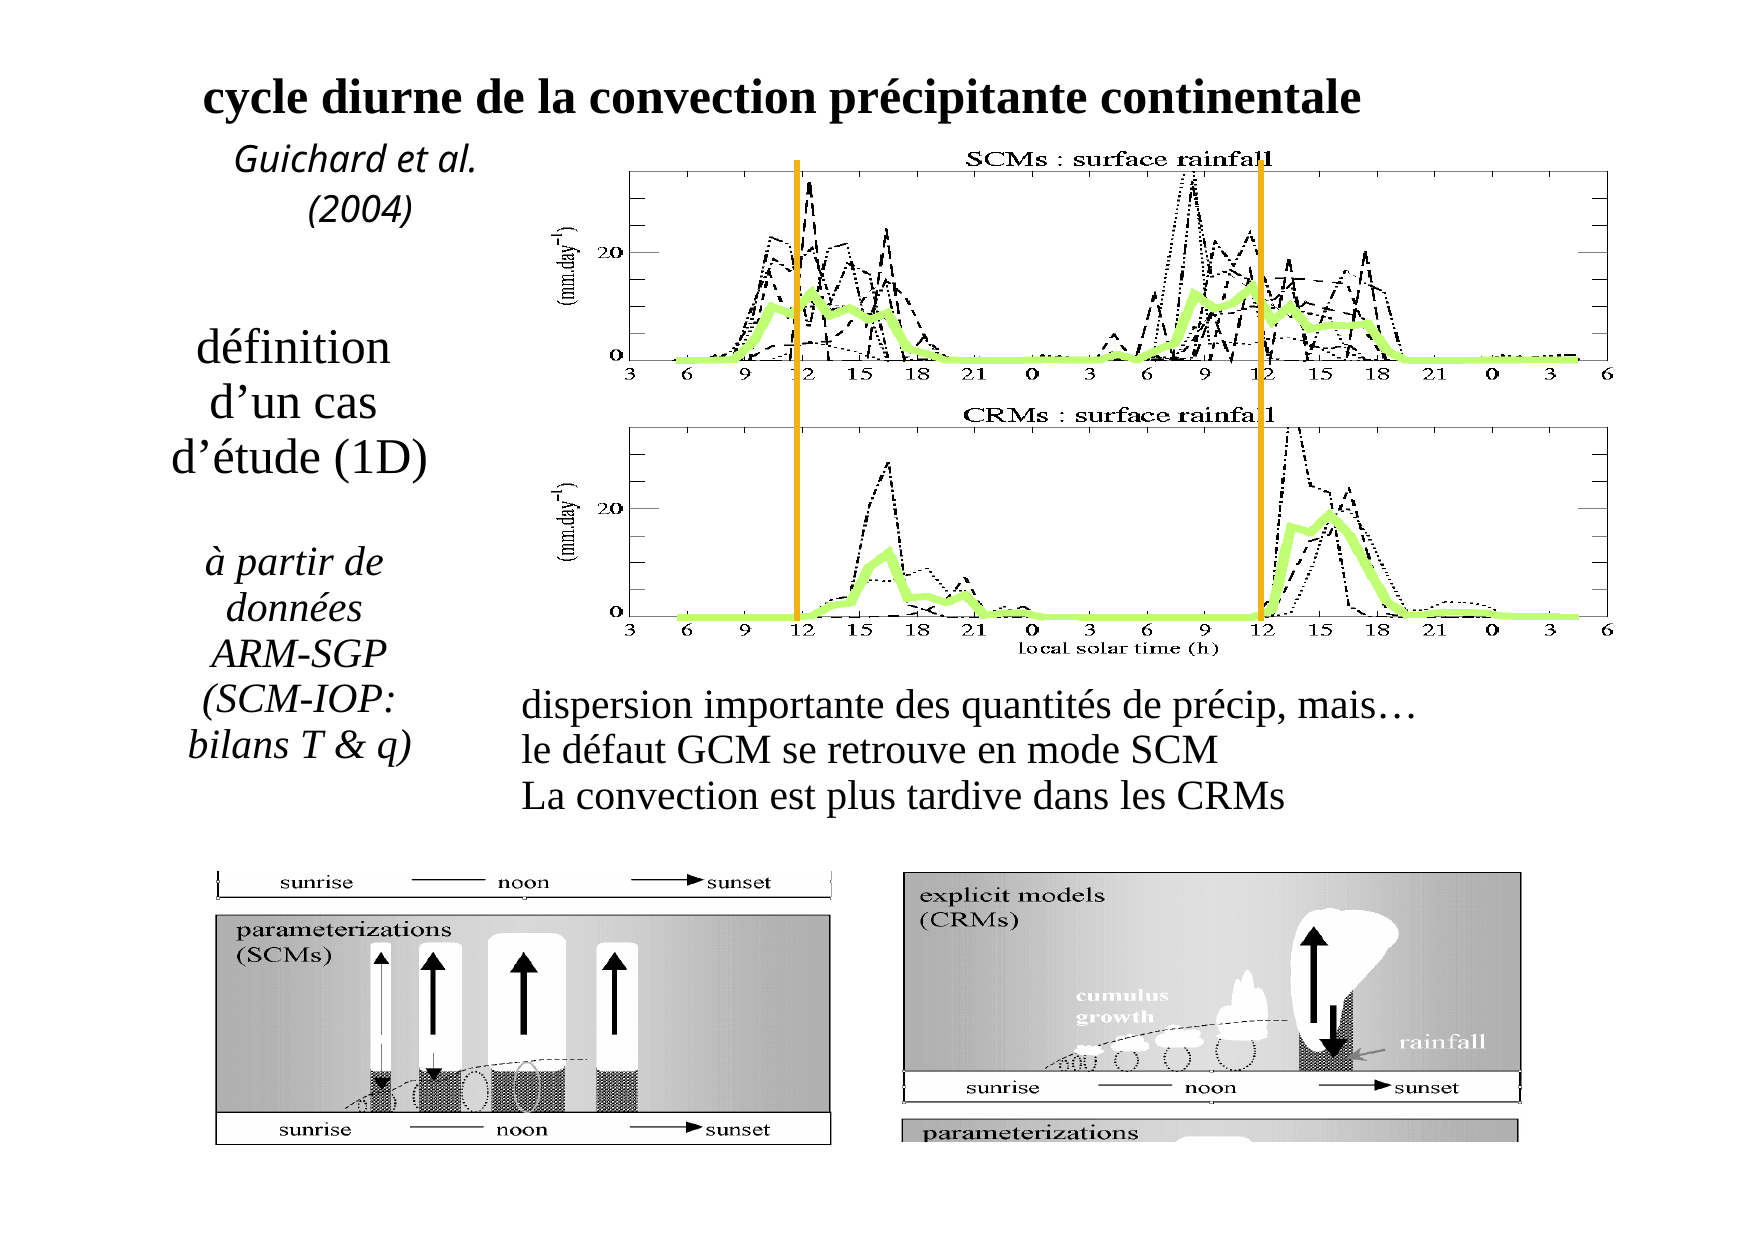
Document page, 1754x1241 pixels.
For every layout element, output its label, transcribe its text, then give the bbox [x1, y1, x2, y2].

text_box Guichard et al. (2004) [198, 124, 523, 200]
text_box dispersion importante des quantités de précip, mais… le défaut GCM se retrouve en mode SCM La convection est plus tardive dans les CRMs [506, 673, 1663, 791]
text_box cycle diurne de la convection précipitante continentale [187, 62, 1664, 116]
text_box définition d’un cas d’étude (1D) à partir de données ARM-SGP (SCM-IOP: bilans T & q) [130, 312, 470, 742]
picture [215, 871, 832, 1145]
picture [551, 151, 1613, 657]
picture [901, 871, 1523, 1142]
